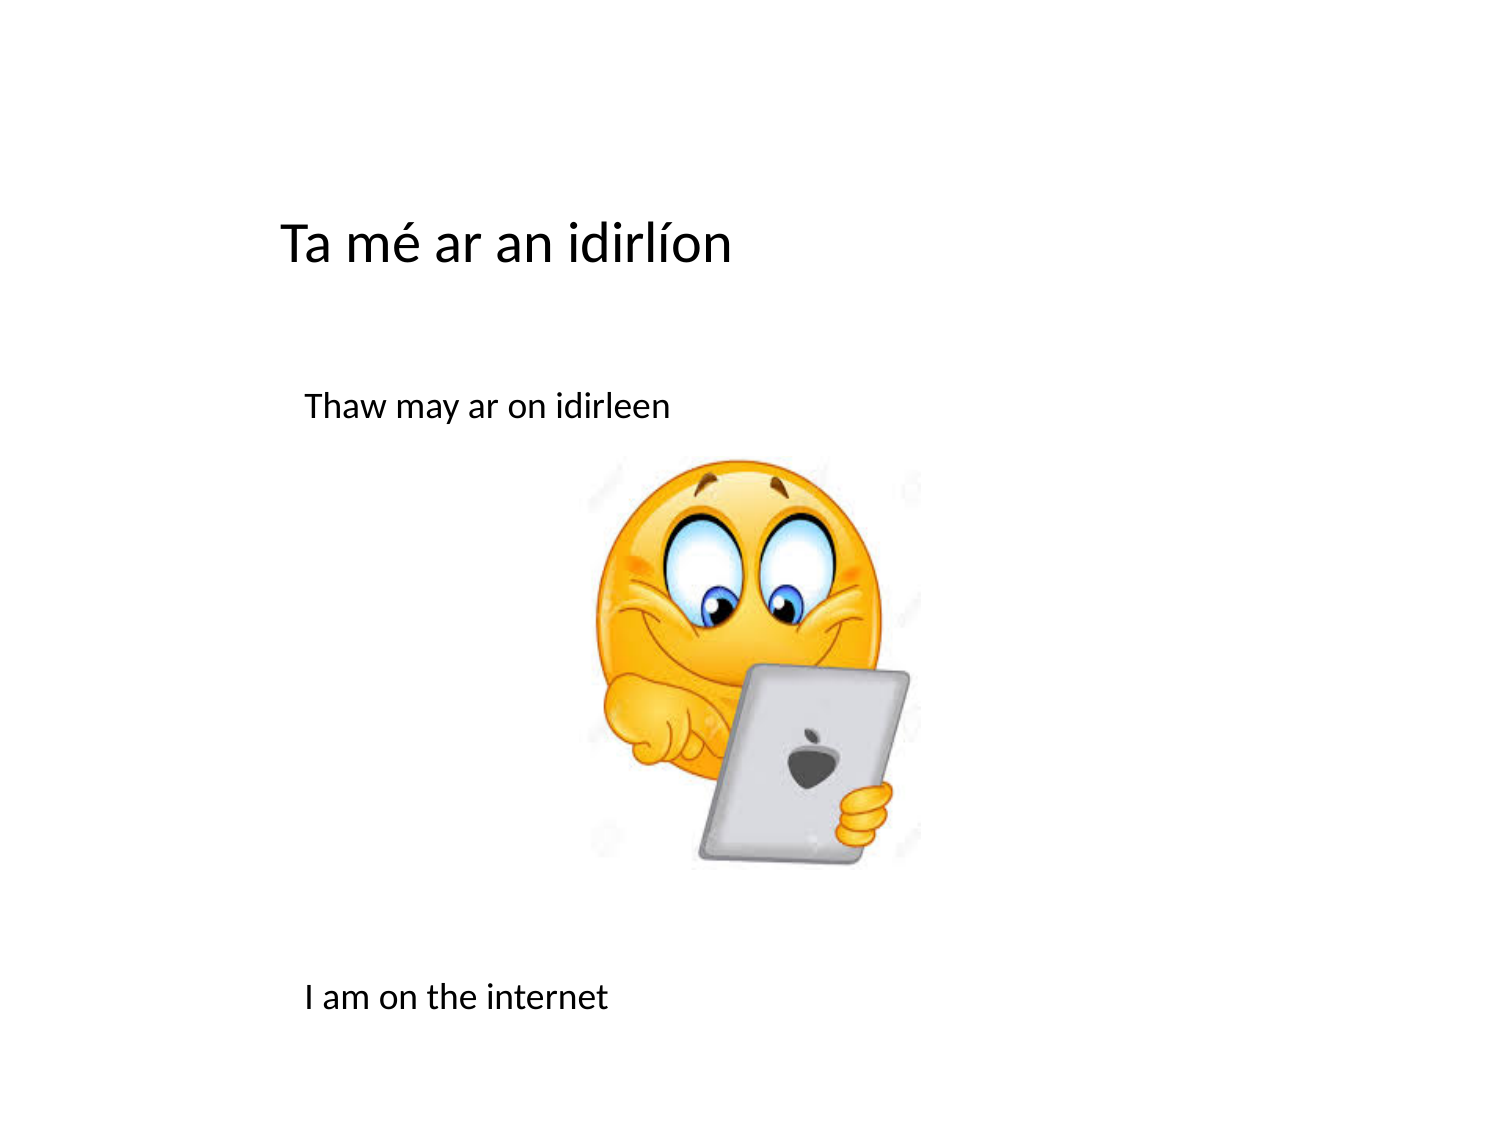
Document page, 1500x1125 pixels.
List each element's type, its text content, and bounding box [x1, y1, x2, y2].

picture [579, 456, 921, 870]
text_box I am on the internet [289, 964, 892, 1025]
text_box Ta mé ar an idirlíon [265, 196, 751, 283]
text_box Thaw may ar on idirleen [289, 373, 921, 435]
